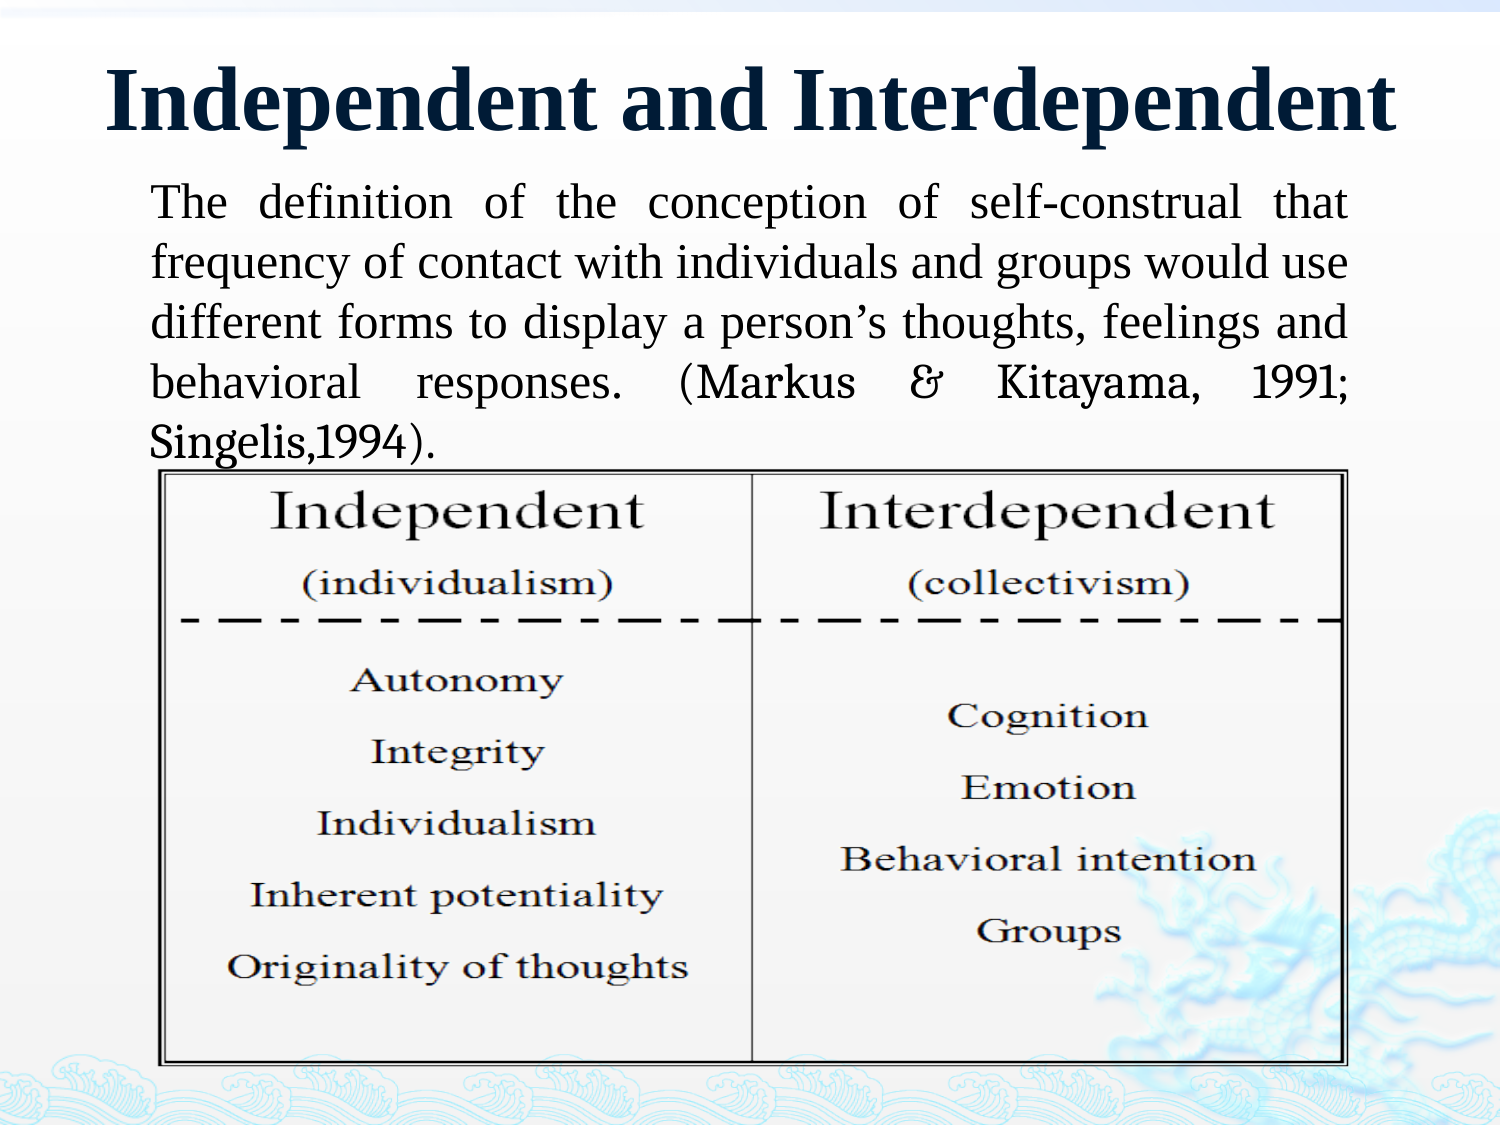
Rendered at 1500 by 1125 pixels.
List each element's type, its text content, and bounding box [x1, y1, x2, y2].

title Independent and Interdependent [76, 0, 1427, 188]
picture [0, 408, 1500, 1125]
text_box The definition of the conception of self-construal that frequency of contact with individuals and groups would use different forms to display a person’s thoughts, feelings and behavioral responses. (Markus & Kitayama, 1991; Singelis,1994). [135, 160, 1365, 408]
